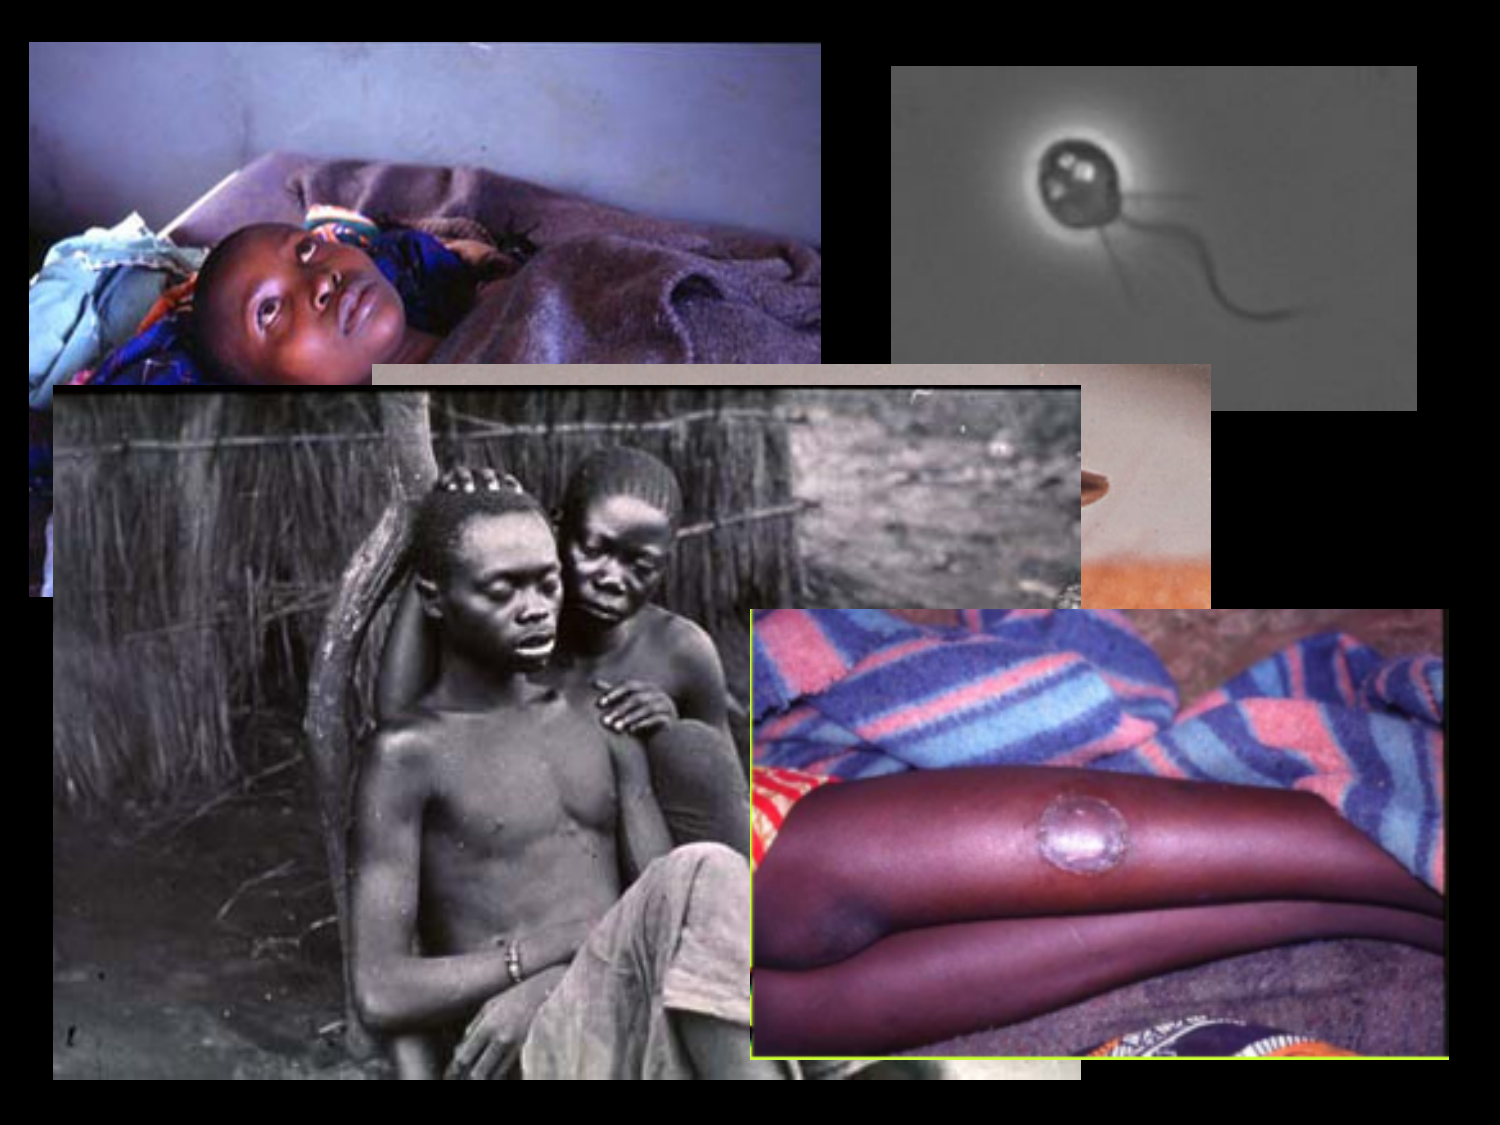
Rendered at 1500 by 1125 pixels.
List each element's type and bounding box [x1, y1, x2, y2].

picture [29, 42, 1449, 1080]
